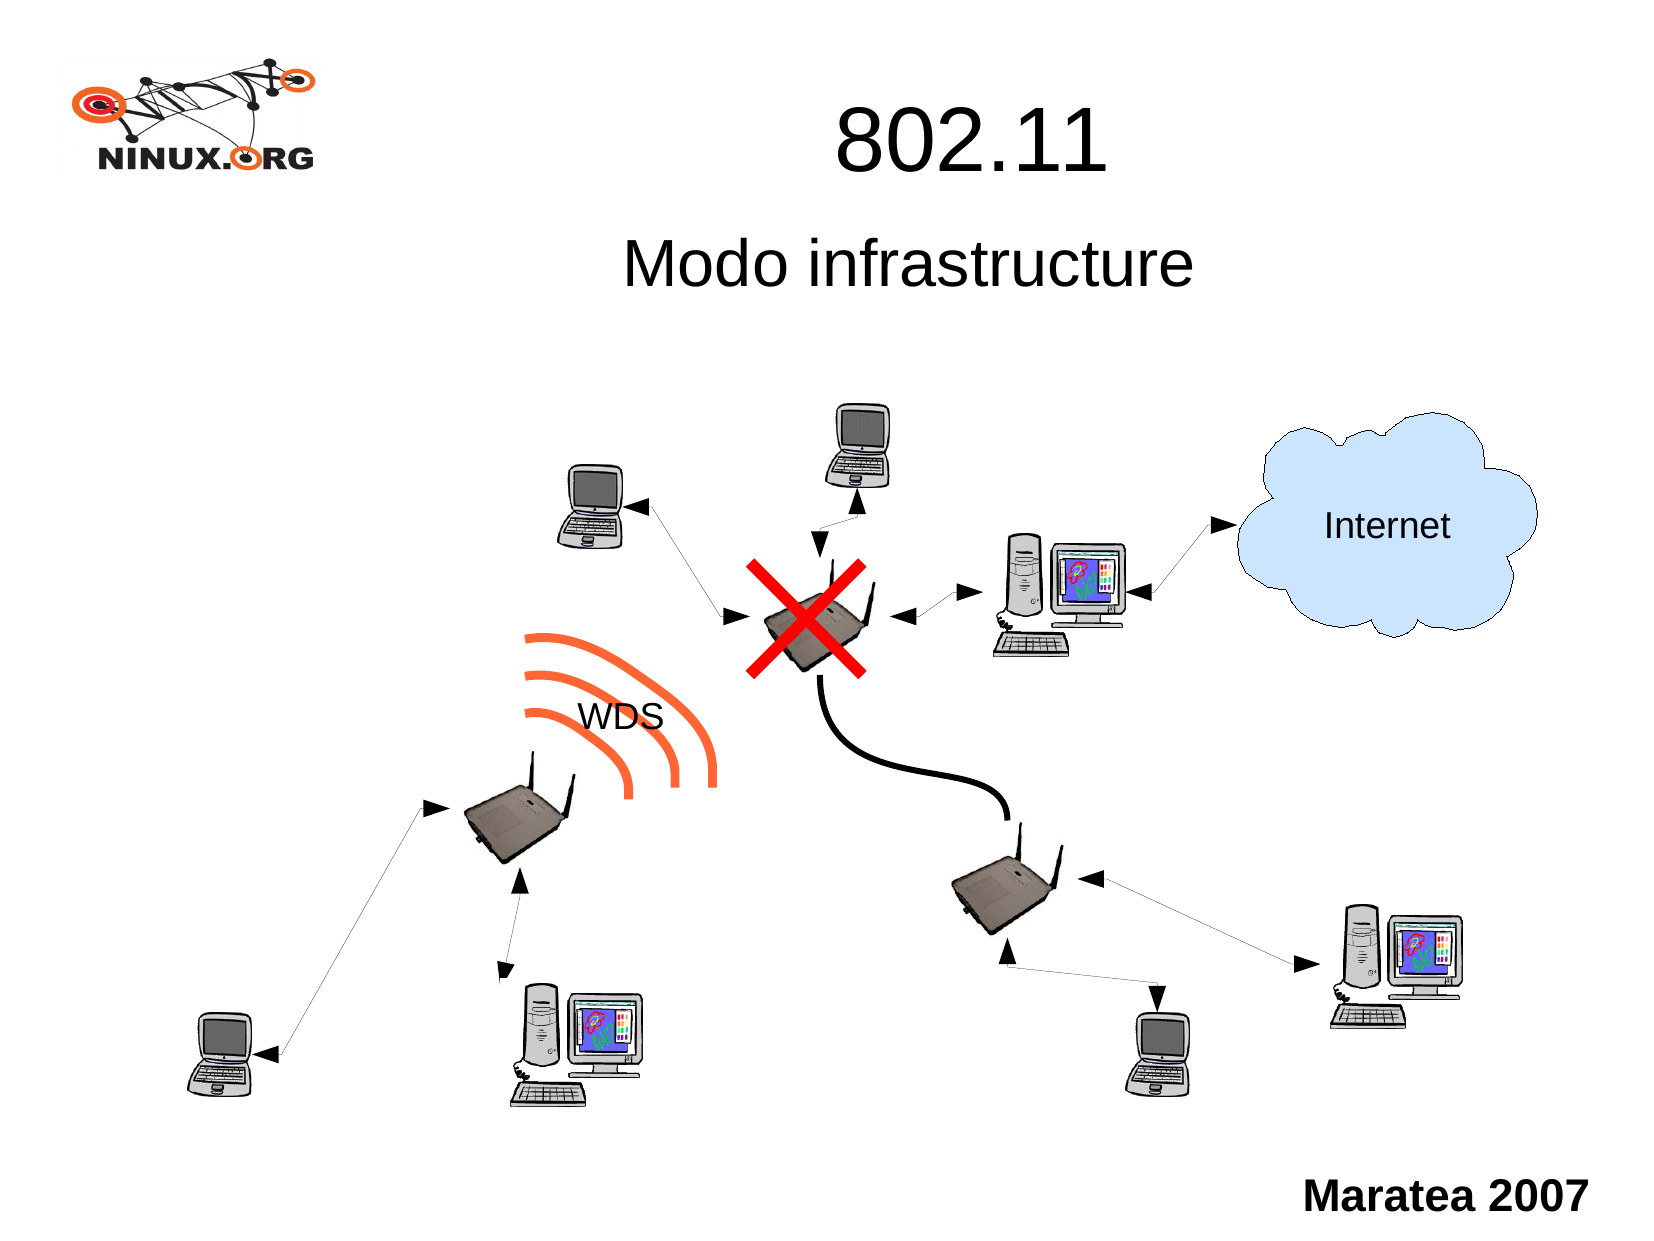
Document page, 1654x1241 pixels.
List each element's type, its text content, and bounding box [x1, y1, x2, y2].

text_box Maratea 2007 [1275, 1162, 1651, 1237]
title 802.11 [383, 43, 1565, 189]
picture [825, 403, 890, 488]
picture [759, 628, 854, 676]
picture [59, 58, 323, 178]
picture [750, 557, 890, 676]
picture [937, 820, 1078, 938]
picture [1125, 1012, 1190, 1097]
picture [983, 528, 1126, 657]
picture [1320, 899, 1463, 1029]
picture [187, 1012, 252, 1097]
text_box Internet [1237, 412, 1538, 638]
picture [557, 464, 623, 550]
picture [500, 978, 643, 1107]
picture [750, 572, 797, 665]
subtitle Modo infrastructure [165, 189, 1654, 338]
picture [450, 749, 590, 867]
text_box WDS [562, 688, 713, 751]
